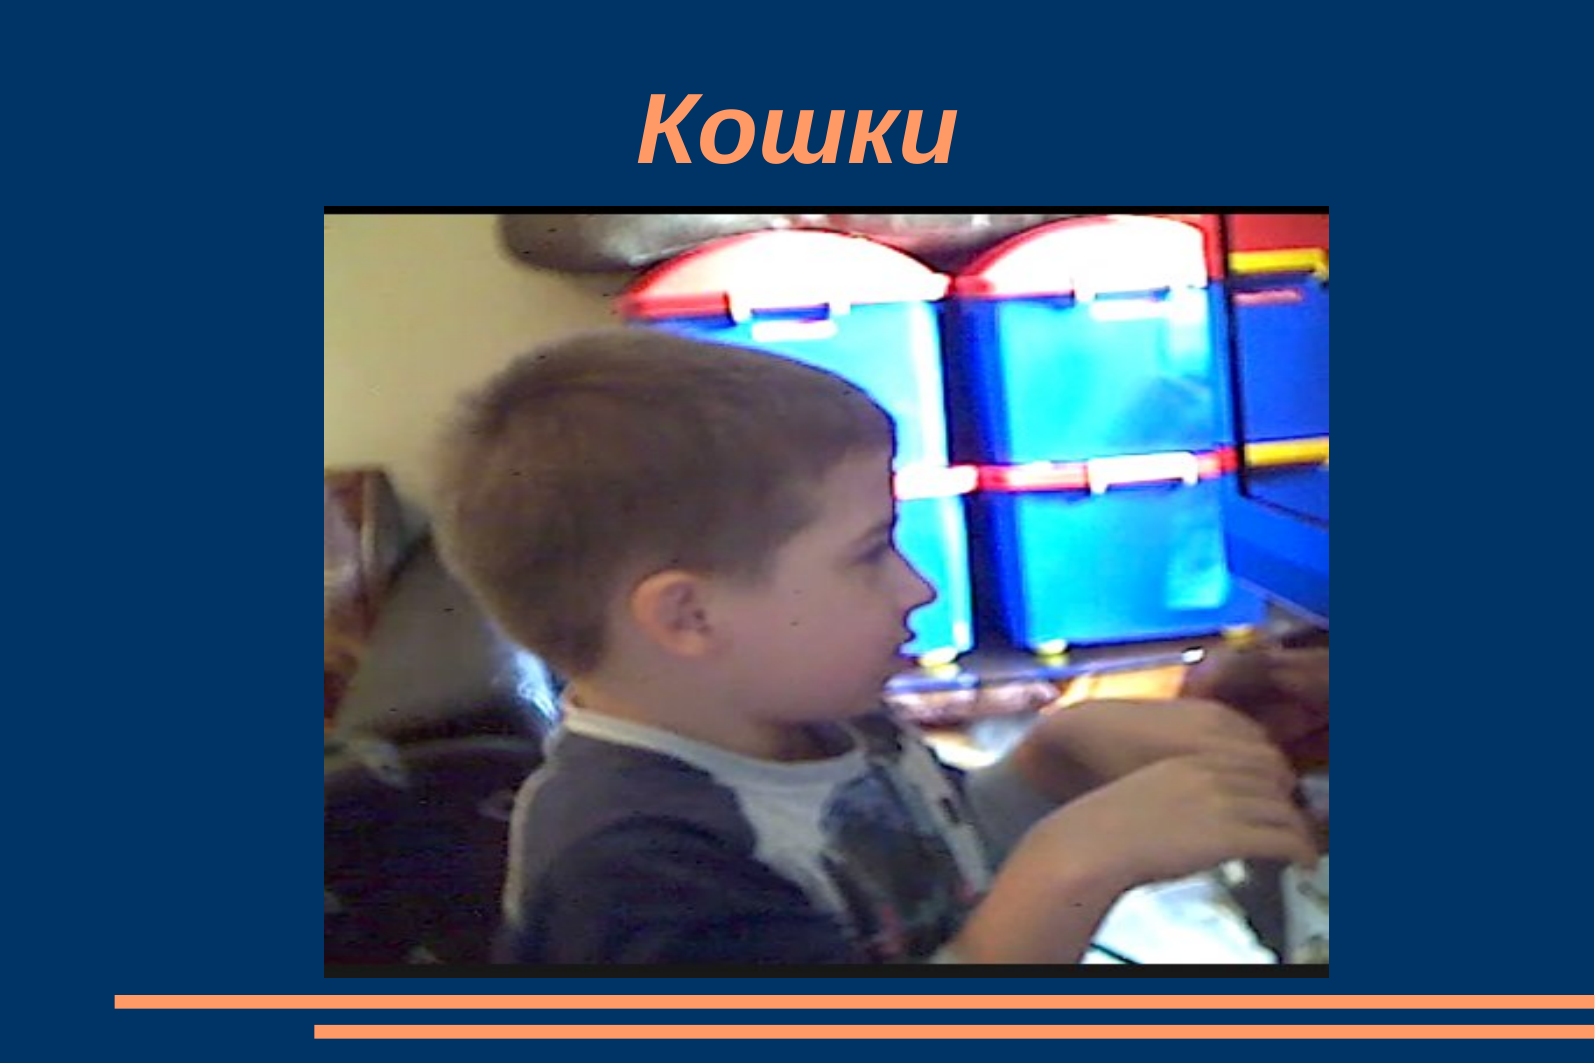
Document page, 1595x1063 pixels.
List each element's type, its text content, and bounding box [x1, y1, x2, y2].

picture [324, 206, 1329, 978]
title Кошки [117, 39, 1479, 218]
